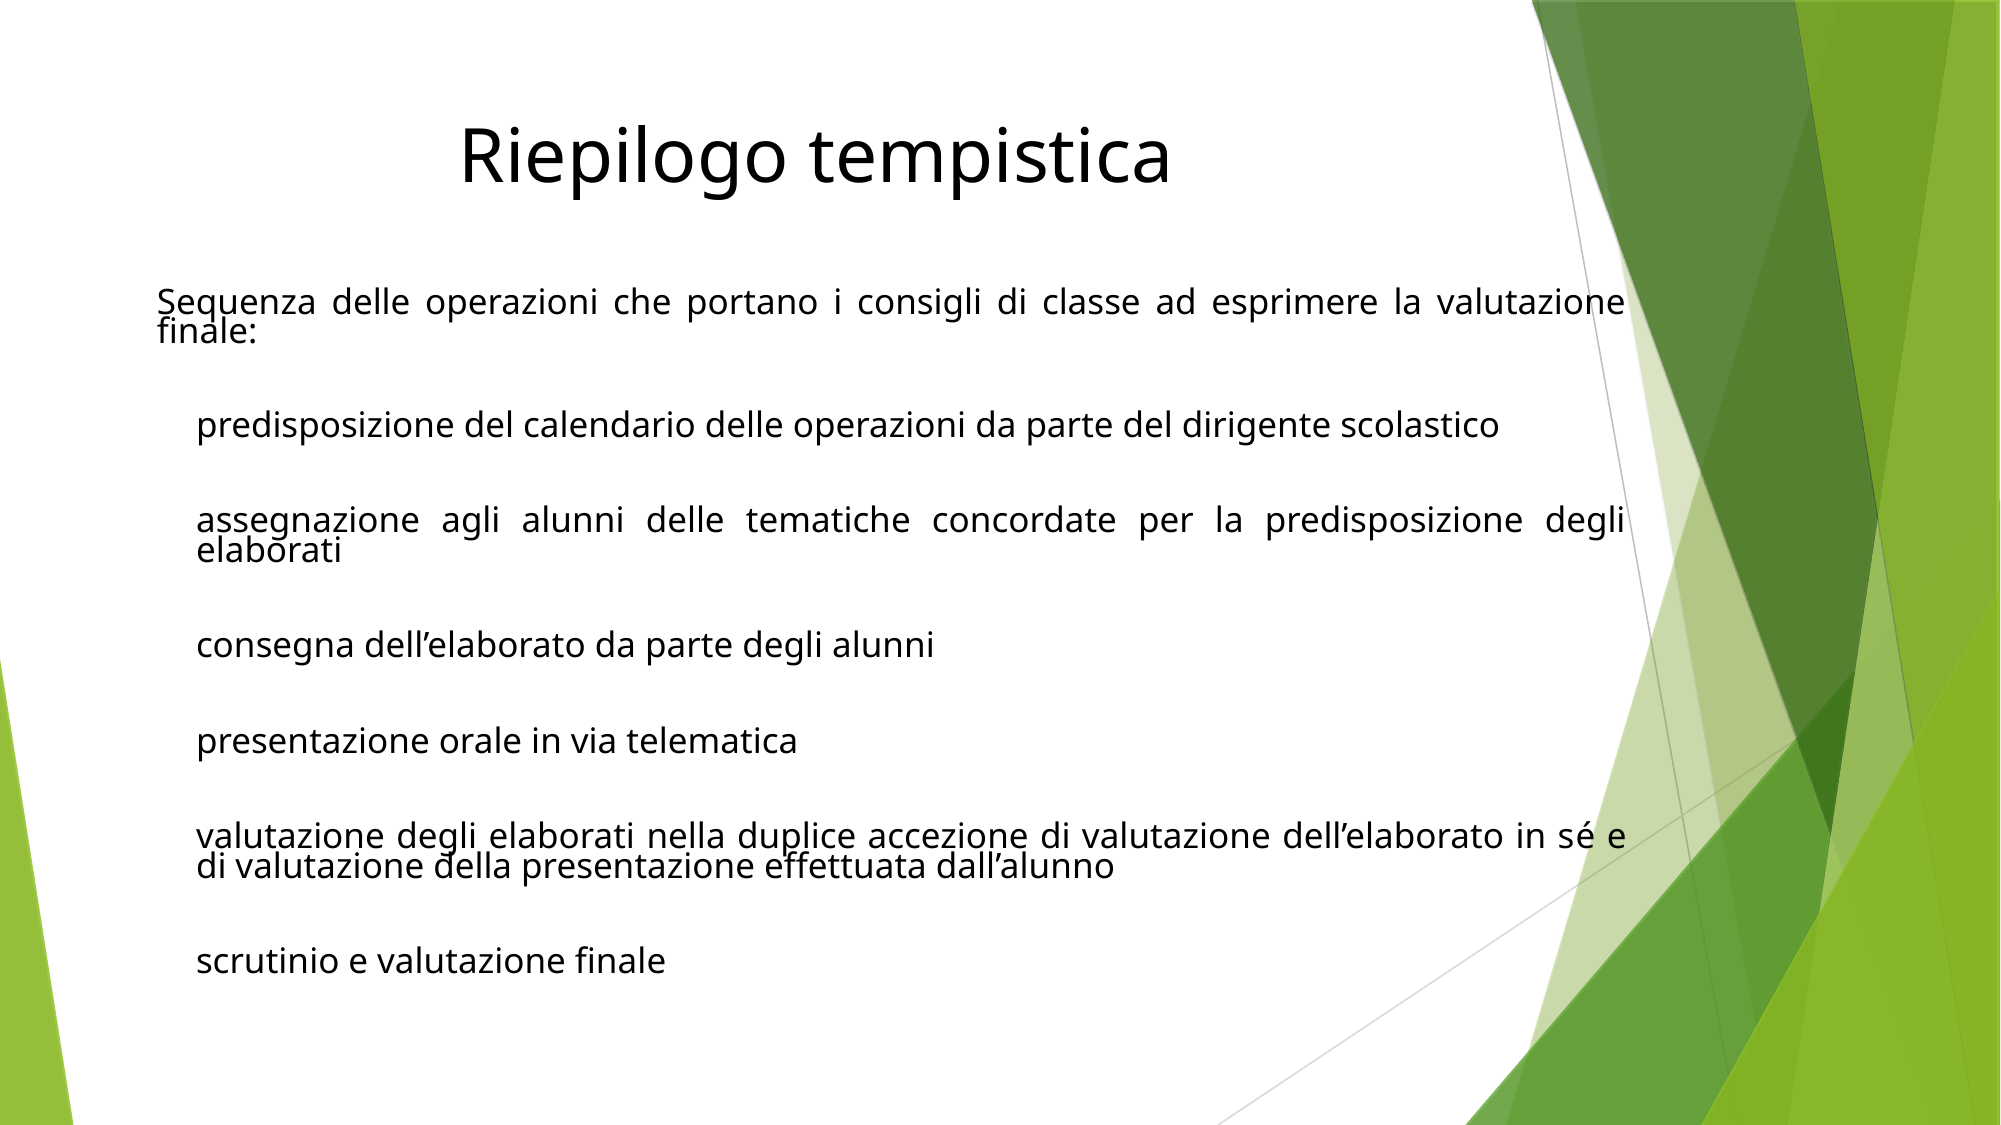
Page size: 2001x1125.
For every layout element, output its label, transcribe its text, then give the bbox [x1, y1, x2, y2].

list Sequenza delle operazioni che portano i consigli di classe ad esprimere la valutazione finale: predisposizione del calendario delle operazioni da parte del dirigente scolastico assegnazione agli alunni delle tematiche concordate per la predisposizione degli elaborati consegna dell’elaborato da parte degli alunni presentazione orale in via telematica valutazione degli elaborati nella duplice accezione di valutazione dell’elaborato in sé e di valutazione della presentazione effettuata dall’alunno scrutinio e valutazione finale [141, 283, 1642, 993]
title Riepilogo tempistica [111, 99, 1522, 249]
